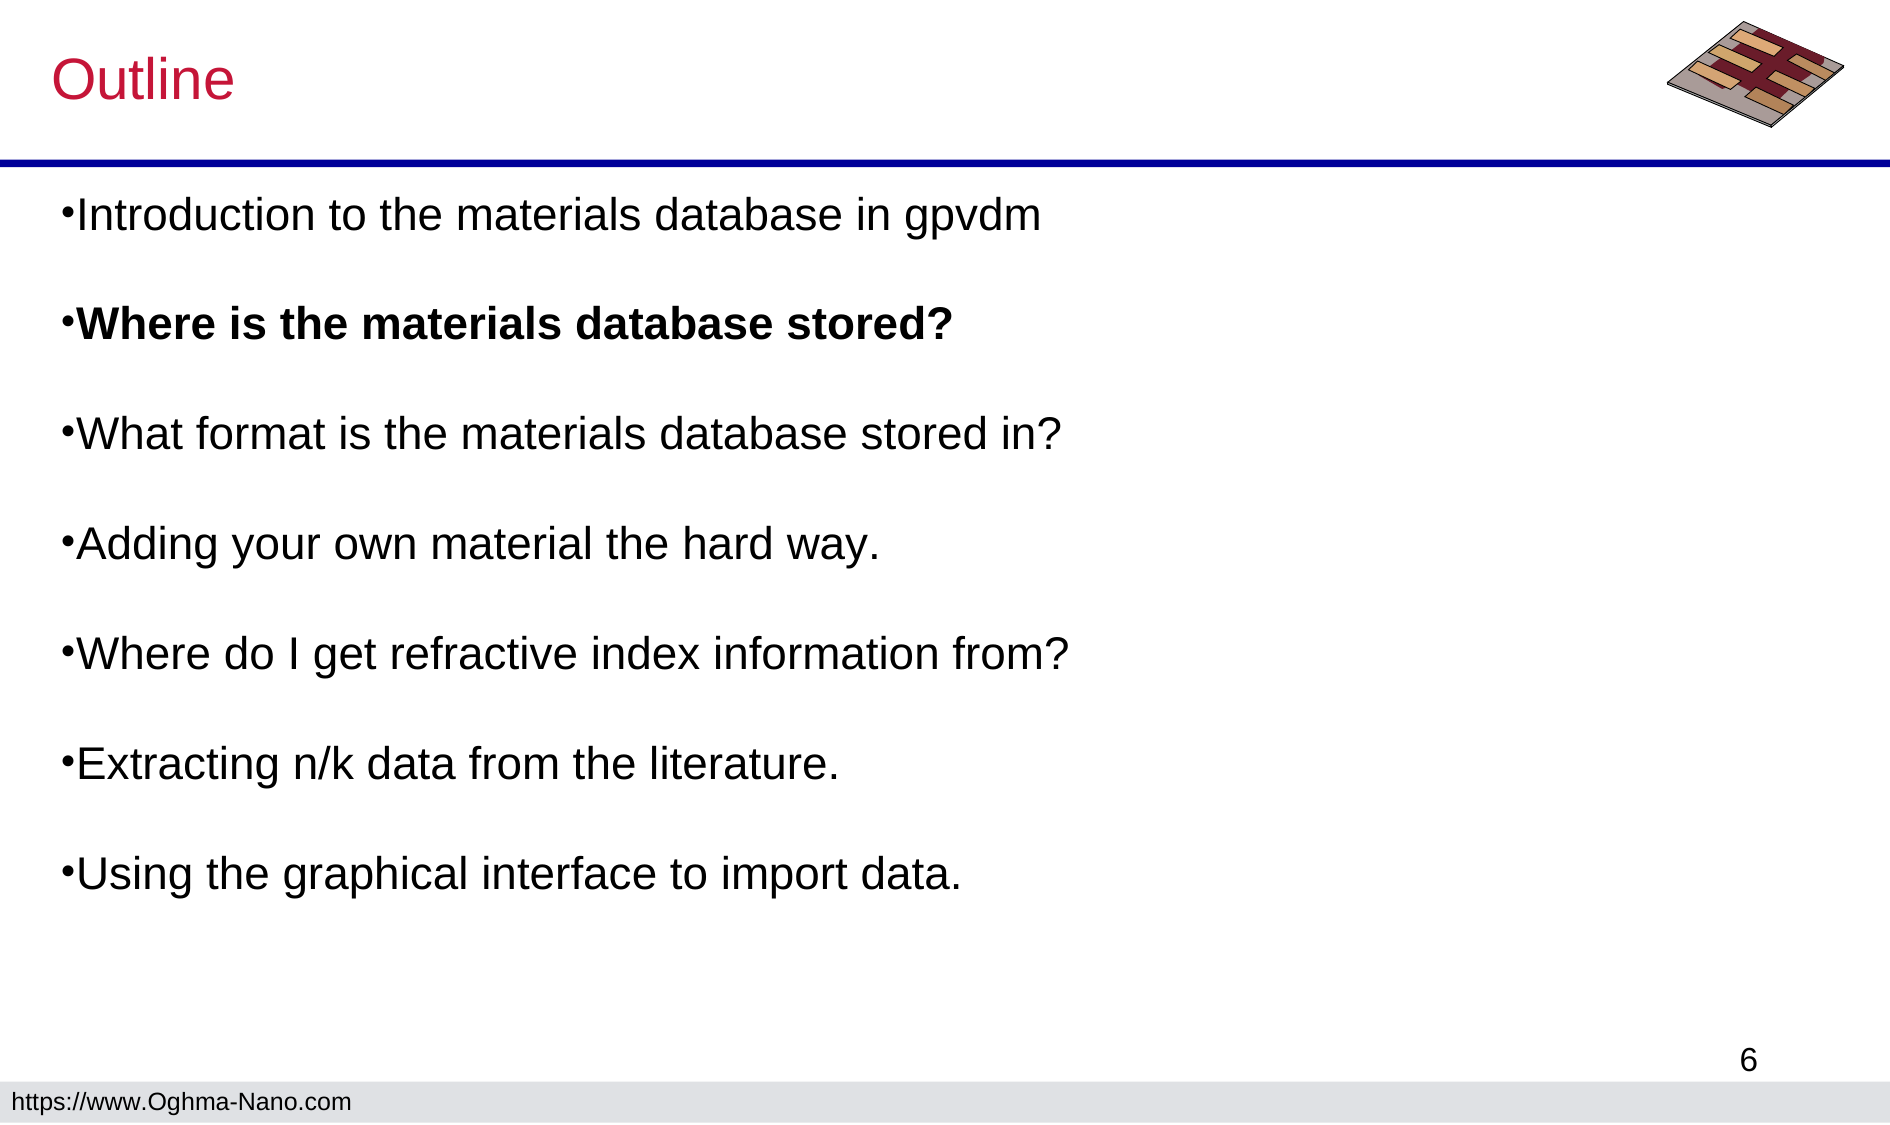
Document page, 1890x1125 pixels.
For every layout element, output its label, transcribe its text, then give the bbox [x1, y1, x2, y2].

text_box <number> [1724, 1030, 1890, 1101]
title Outline [36, 6, 1575, 153]
text_box Introduction to the materials database in gpvdm Where is the materials database stored? What format is the materials database stored in? Adding your own material the hard way. Where do I get refractive index information from? Extracting n/k data from the literature. Using the graphical interface to import data. [45, 176, 1890, 907]
